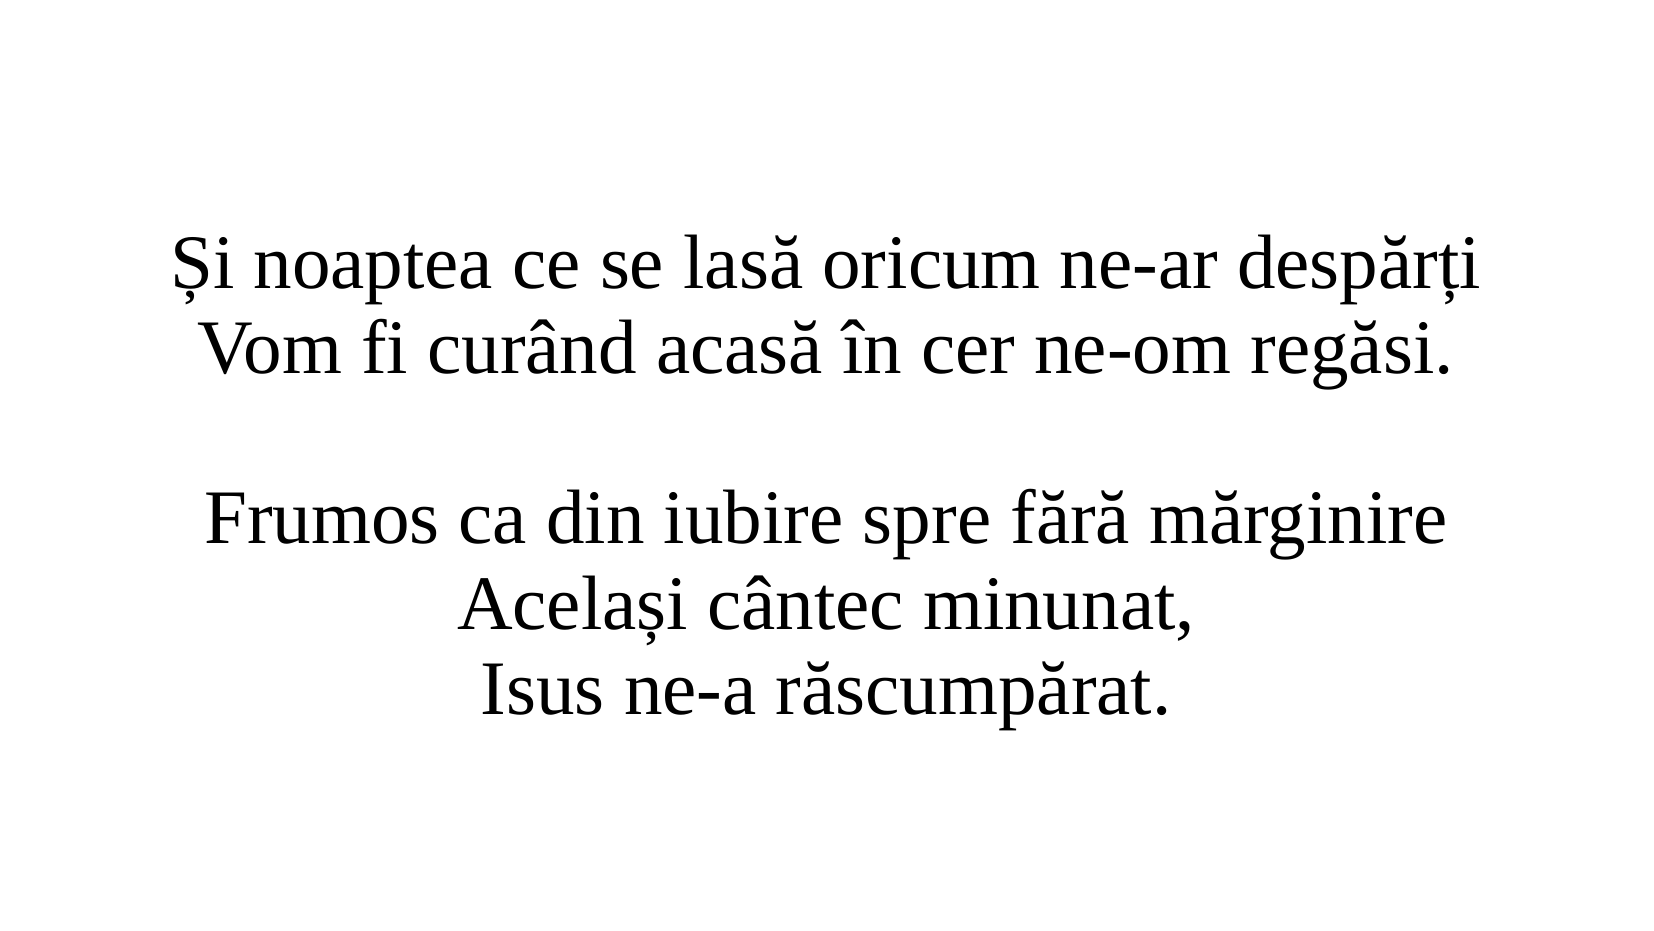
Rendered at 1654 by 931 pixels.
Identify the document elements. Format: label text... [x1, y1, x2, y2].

subtitle Și noaptea ce se lasă oricum ne-ar despărți Vom fi curând acasă în cer ne-om regăsi. Frumos ca din iubire spre fără mărginire Același cântec minunat, Isus ne-a răscumpărat. [165, 205, 1489, 745]
